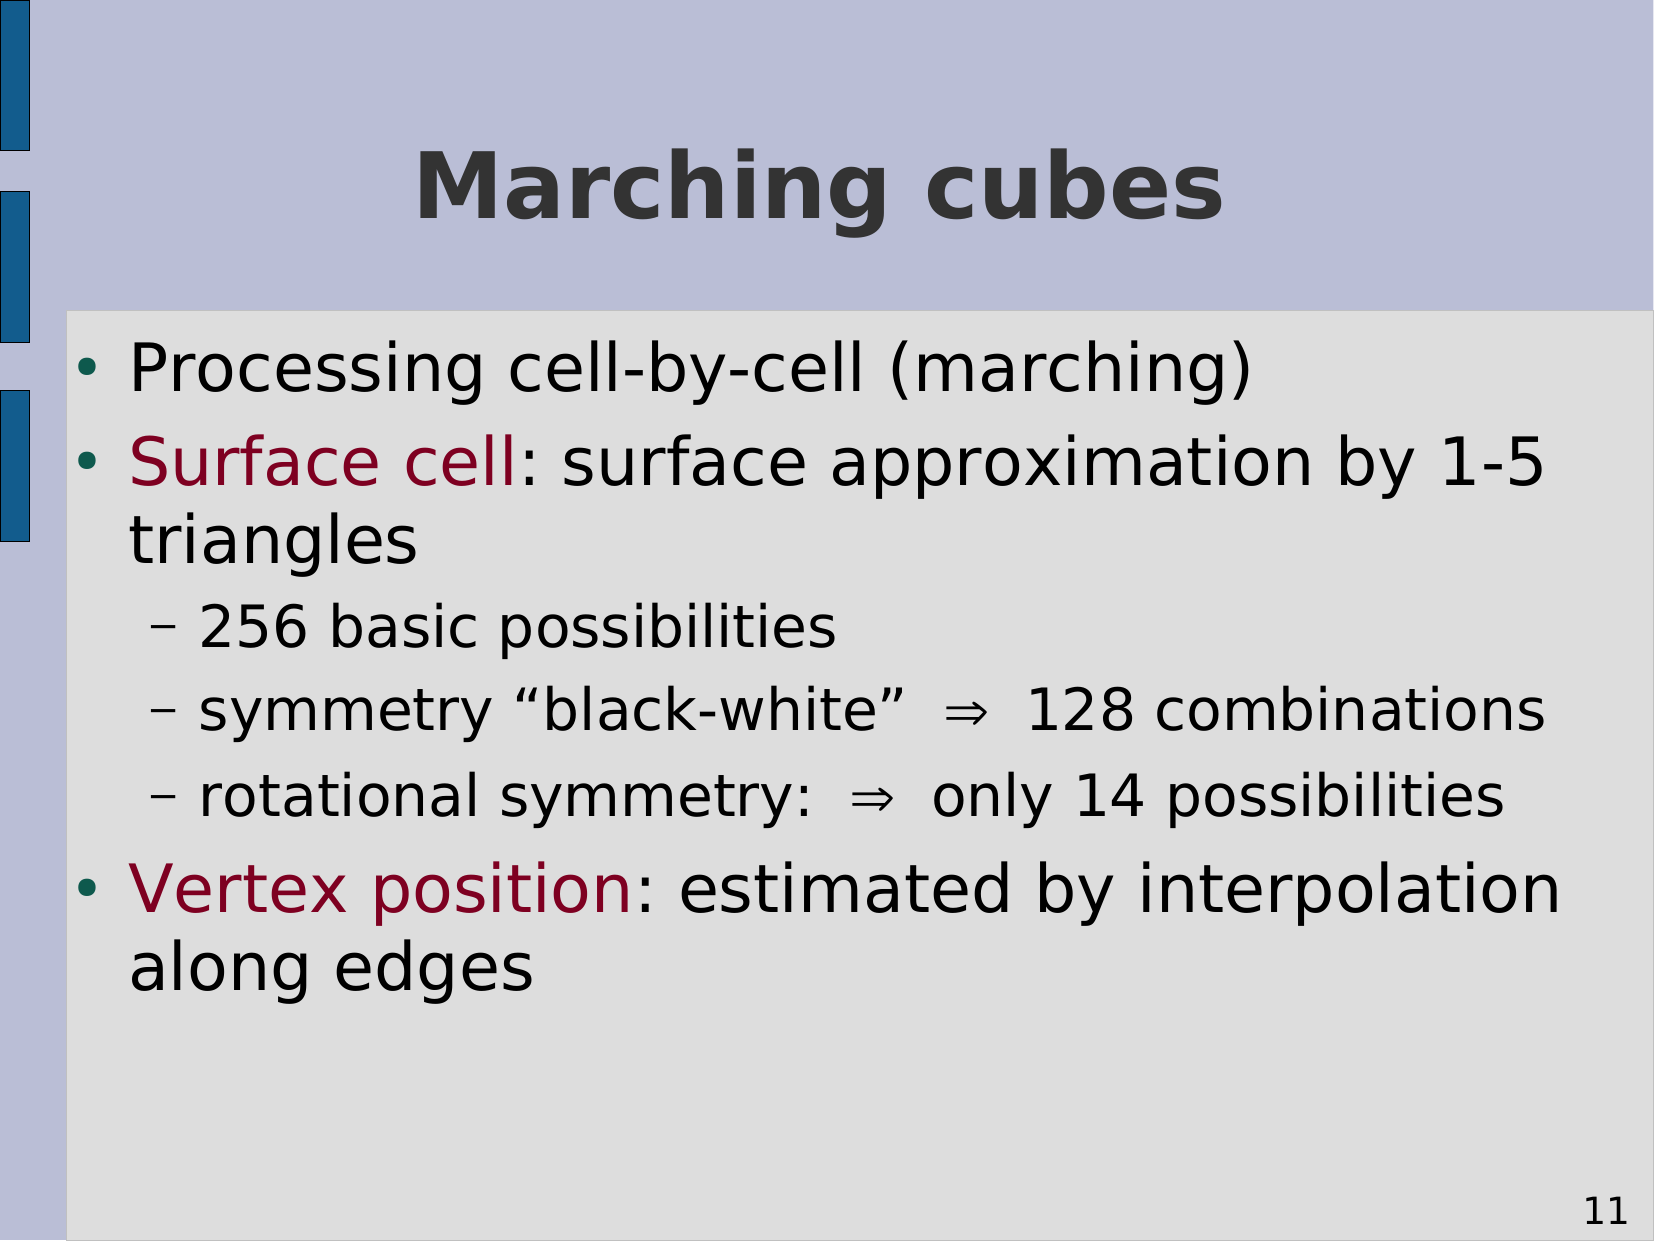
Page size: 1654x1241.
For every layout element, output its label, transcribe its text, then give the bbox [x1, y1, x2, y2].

title Marching cubes [110, 41, 1530, 249]
list Processing cell-by-cell (marching) Surface cell: surface approximation by 1-5 triangles 256 basic possibilities symmetry “black-white”  128 combinations rotational symmetry:  only 14 possibilities Vertex position: estimated by interpolation along edges [42, 321, 1609, 1204]
